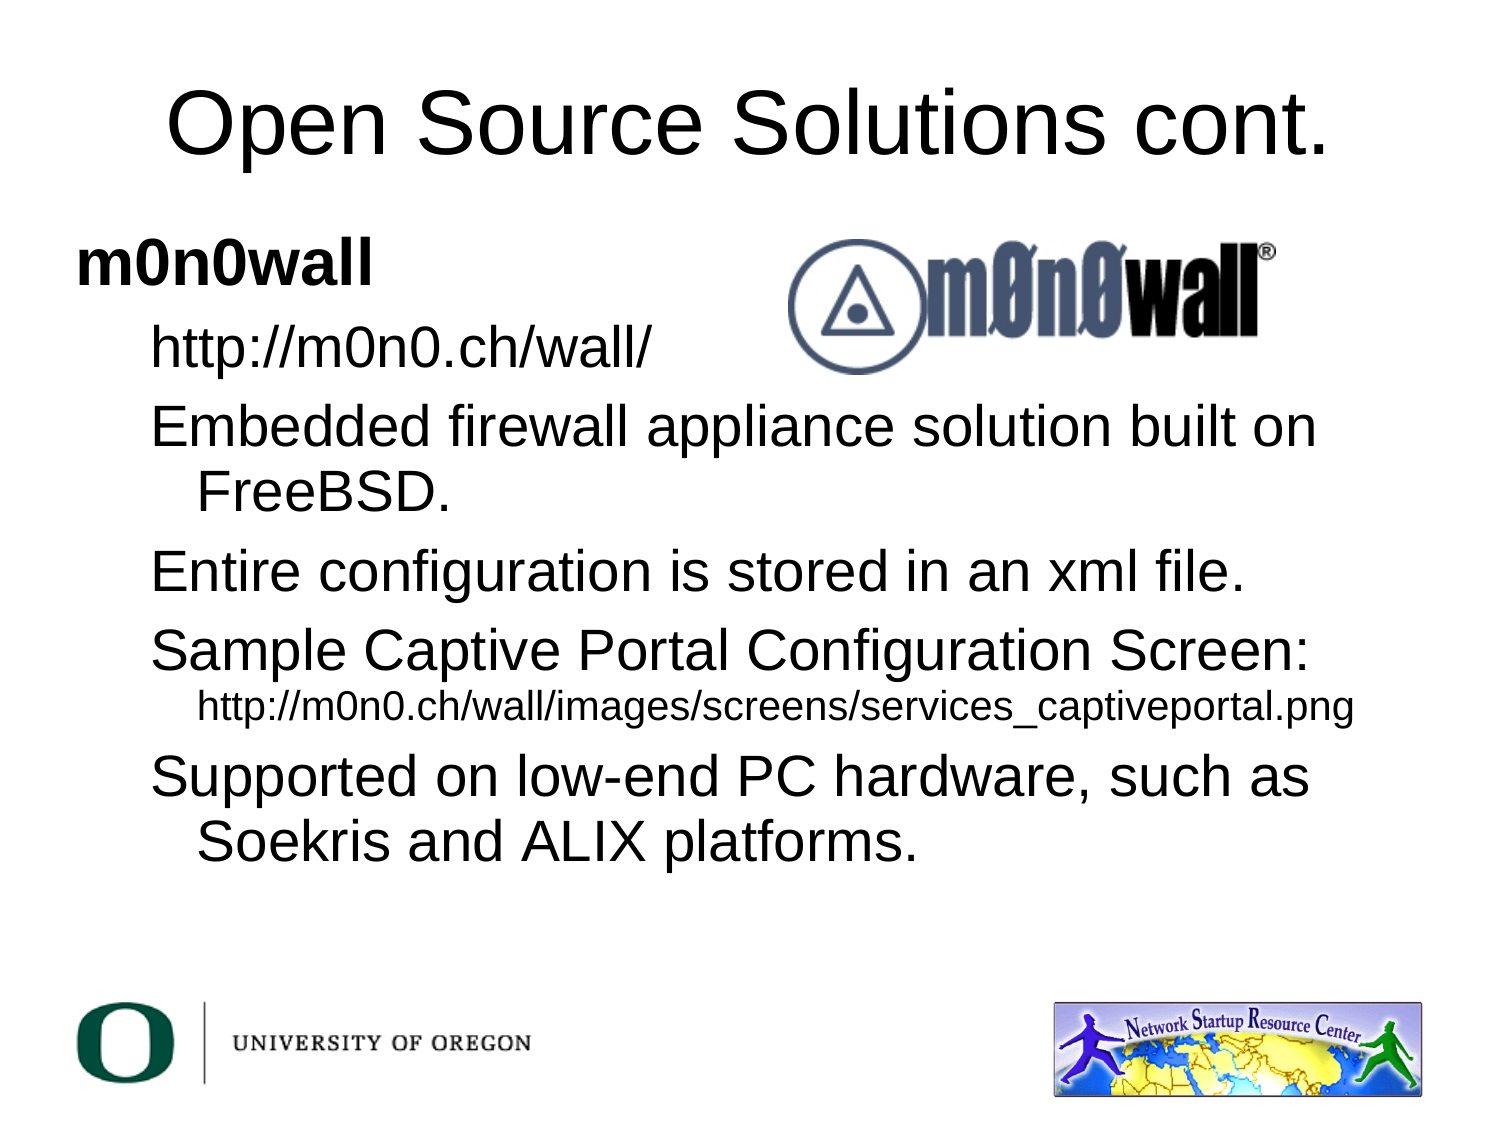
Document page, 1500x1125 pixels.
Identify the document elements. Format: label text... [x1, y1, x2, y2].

picture [788, 239, 1276, 376]
title Open Source Solutions cont. [75, 45, 1426, 201]
picture [1050, 999, 1426, 1100]
list m0n0wall http://m0n0.ch/wall/ Embedded firewall appliance solution built on FreeBSD. Entire configuration is stored in an xml file. Sample Captive Portal Configuration Screen: http://m0n0.ch/wall/images/screens/services_captiveportal.png Supported on low-end PC hardware, such as Soekris and ALIX platforms. [75, 224, 1426, 948]
picture [62, 998, 546, 1088]
